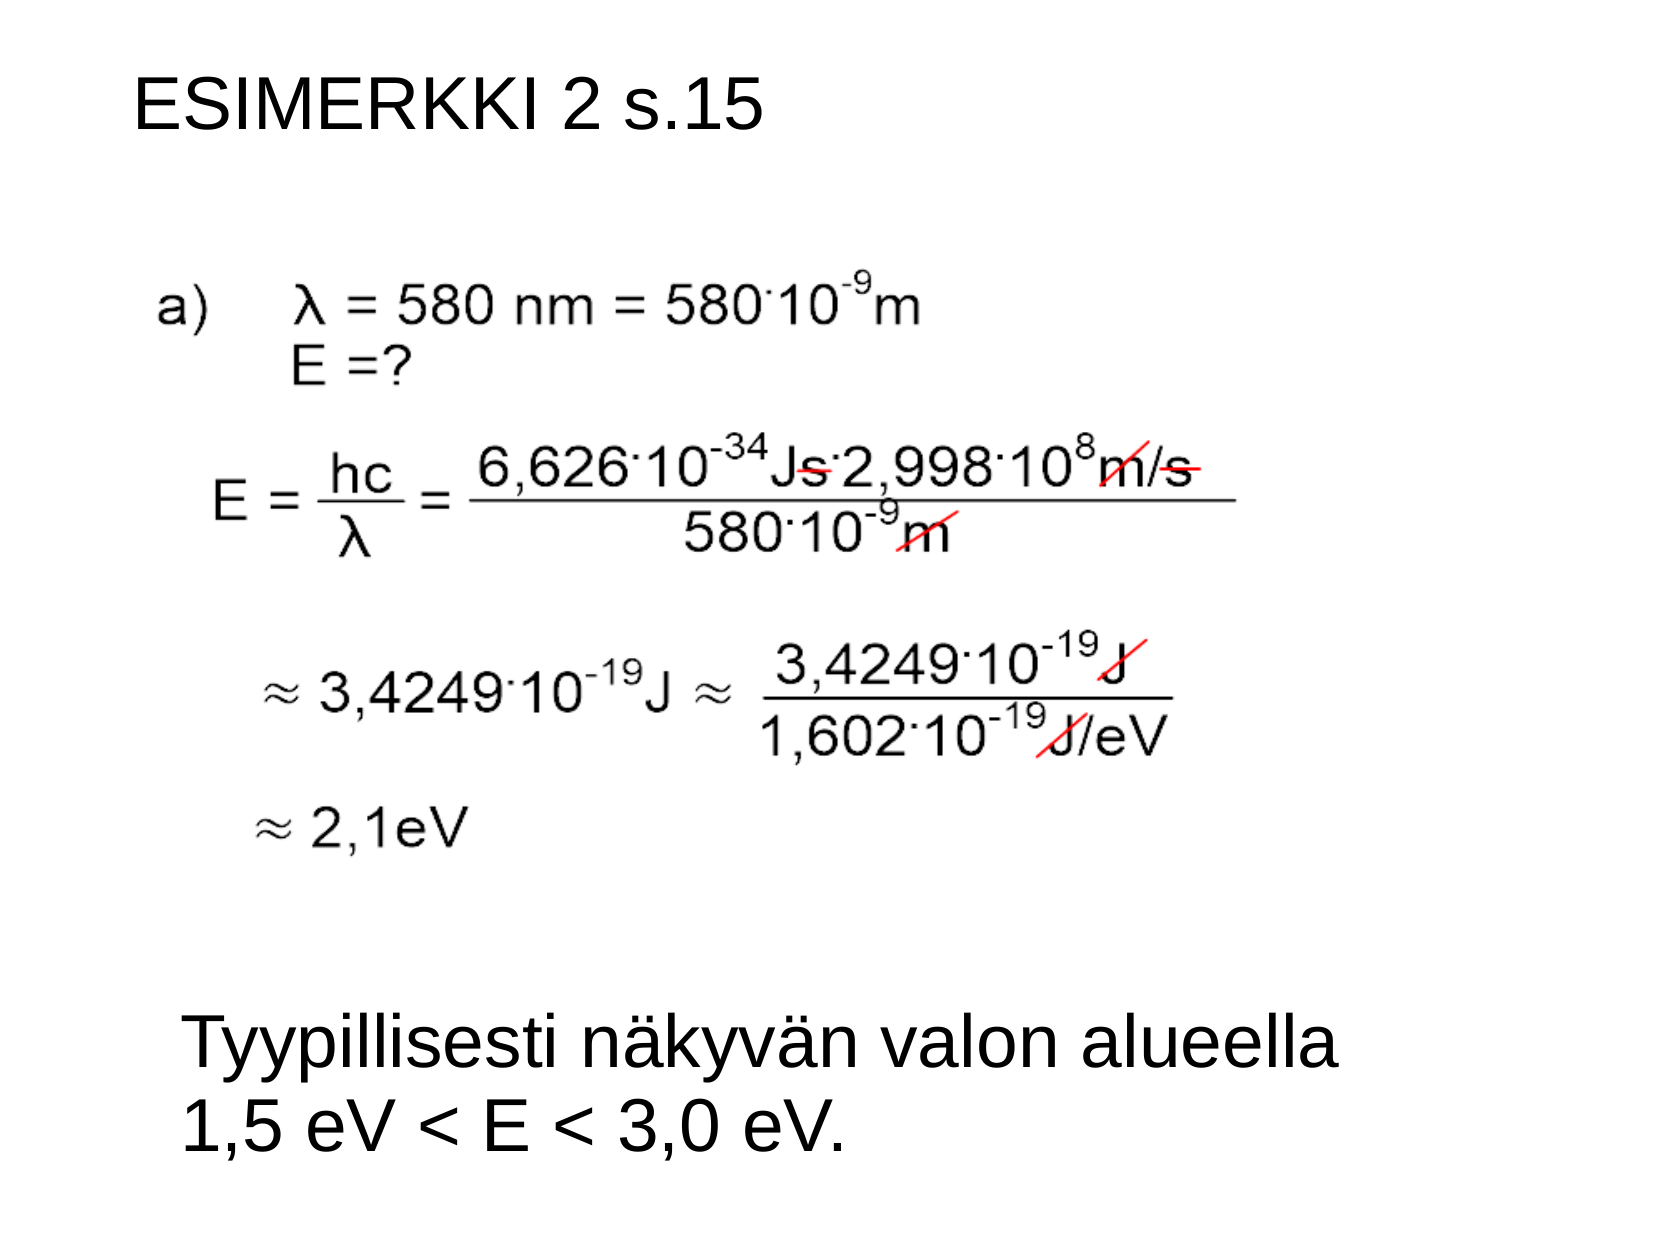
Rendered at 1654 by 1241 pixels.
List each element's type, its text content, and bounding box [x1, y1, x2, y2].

text_box ESIMERKKI 2 s.15 [118, 54, 1028, 154]
picture [106, 226, 1303, 898]
text_box Tyypillisesti näkyvän valon alueella 1,5 eV < E < 3,0 eV. [165, 992, 1387, 1193]
